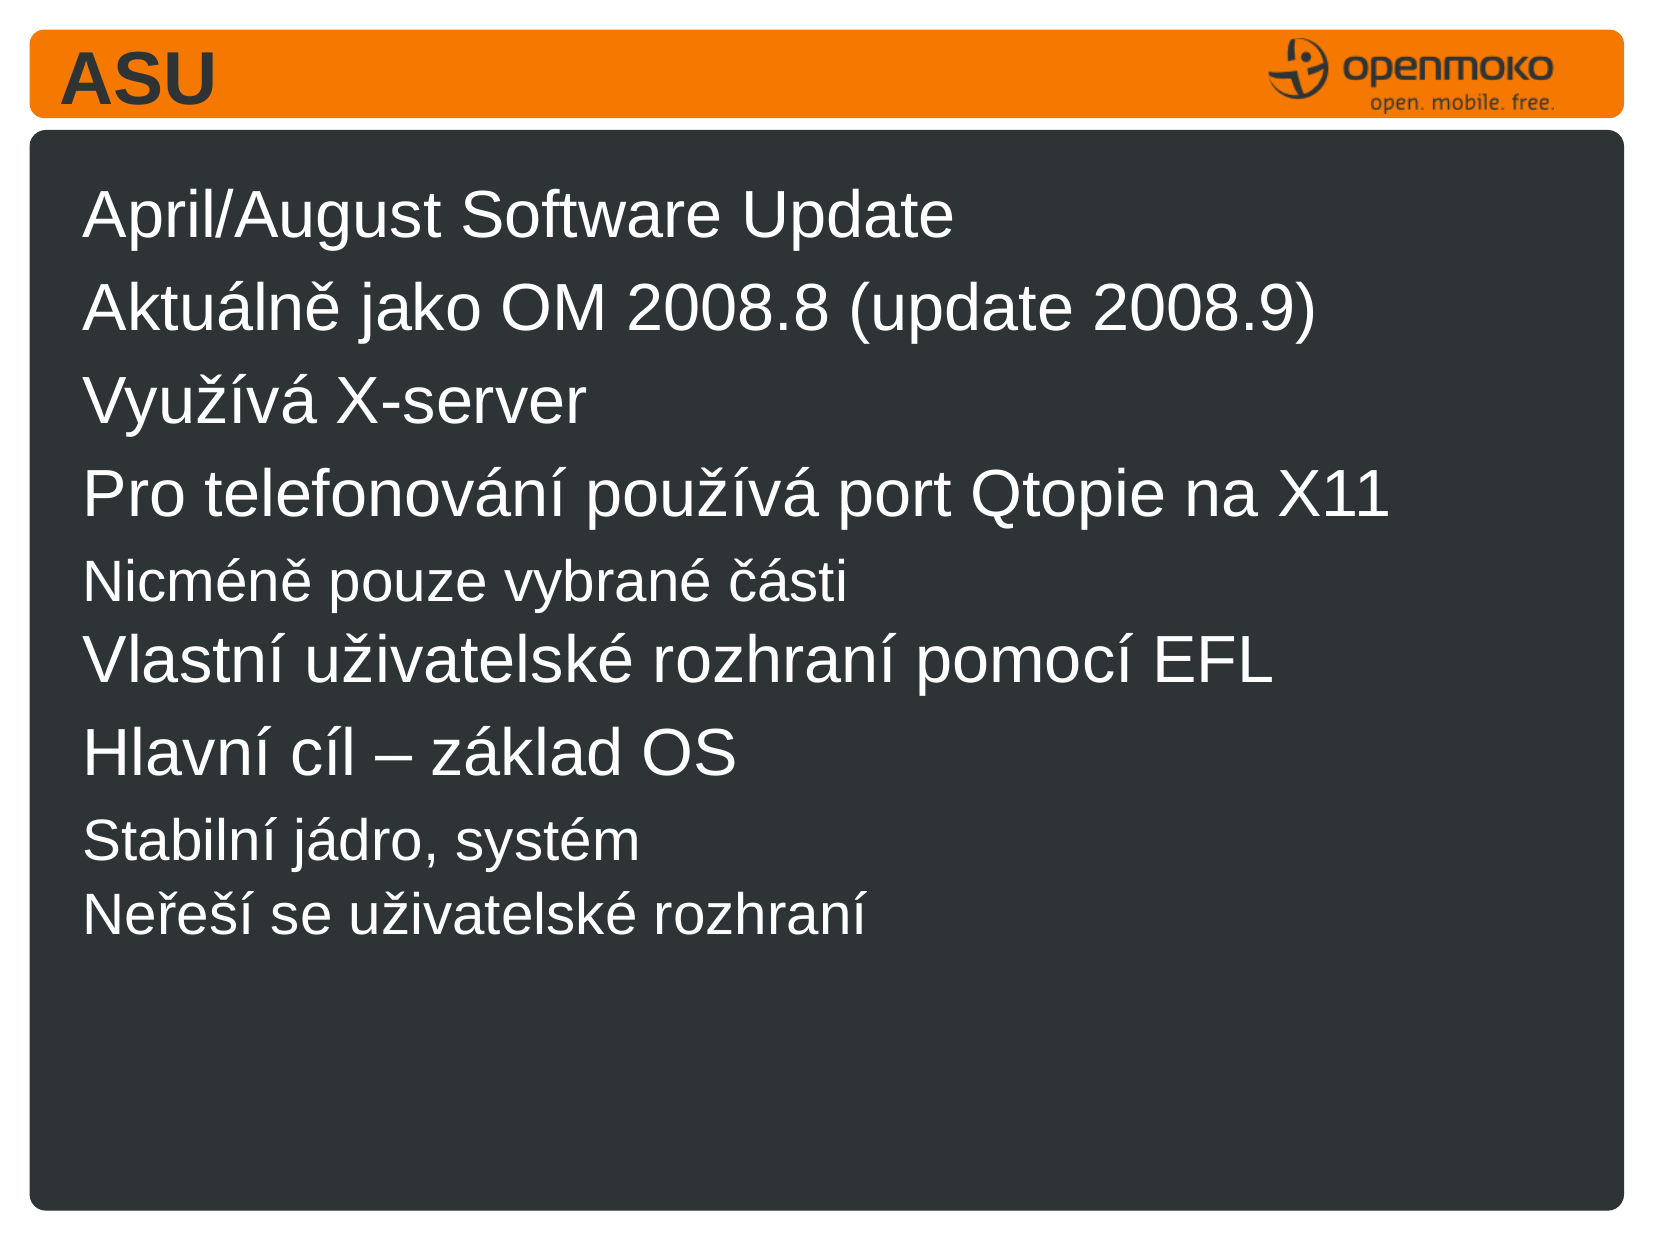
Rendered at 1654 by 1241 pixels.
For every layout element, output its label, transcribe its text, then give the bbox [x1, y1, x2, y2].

list April/August Software Update Aktuálně jako OM 2008.8 (update 2008.9) Využívá X-server Pro telefonování používá port Qtopie na X11 Nicméně pouze vybrané části Vlastní uživatelské rozhraní pomocí EFL Hlavní cíl – základ OS Stabilní jádro, systém Neřeší se uživatelské rozhraní [82, 177, 1571, 1182]
title ASU [59, 29, 1361, 128]
picture [1361, 38, 1554, 114]
